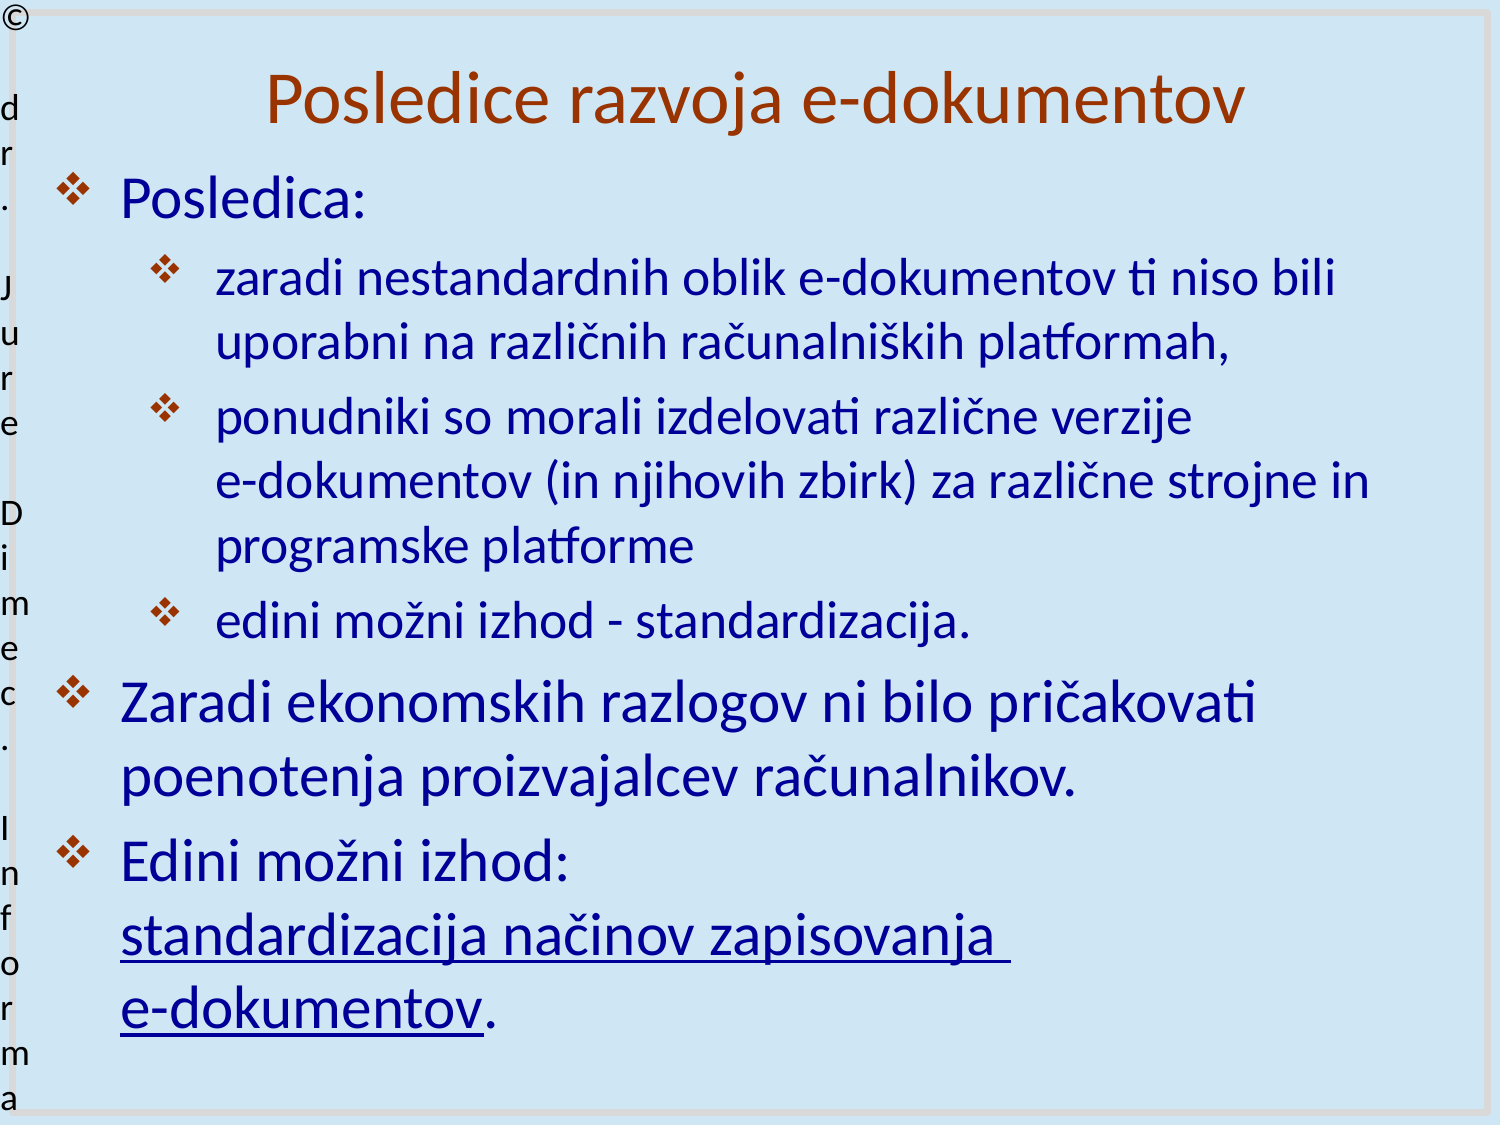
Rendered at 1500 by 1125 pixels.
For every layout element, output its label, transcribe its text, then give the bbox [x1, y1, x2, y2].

list Posledica: zaradi nestandardnih oblik e-dokumentov ti niso bili uporabni na različnih računalniških platformah, ponudniki so morali izdelovati različne verzije e-dokumentov (in njihovih zbirk) za različne strojne in programske platforme edini možni izhod - standardizacija. Zaradi ekonomskih razlogov ni bilo pričakovati poenotenja proizvajalcev računalnikov. Edini možni izhod: standardizacija načinov zapisovanja e-dokumentov. [37, 149, 1475, 1050]
title Posledice razvoja e-dokumentov [37, 37, 1475, 149]
